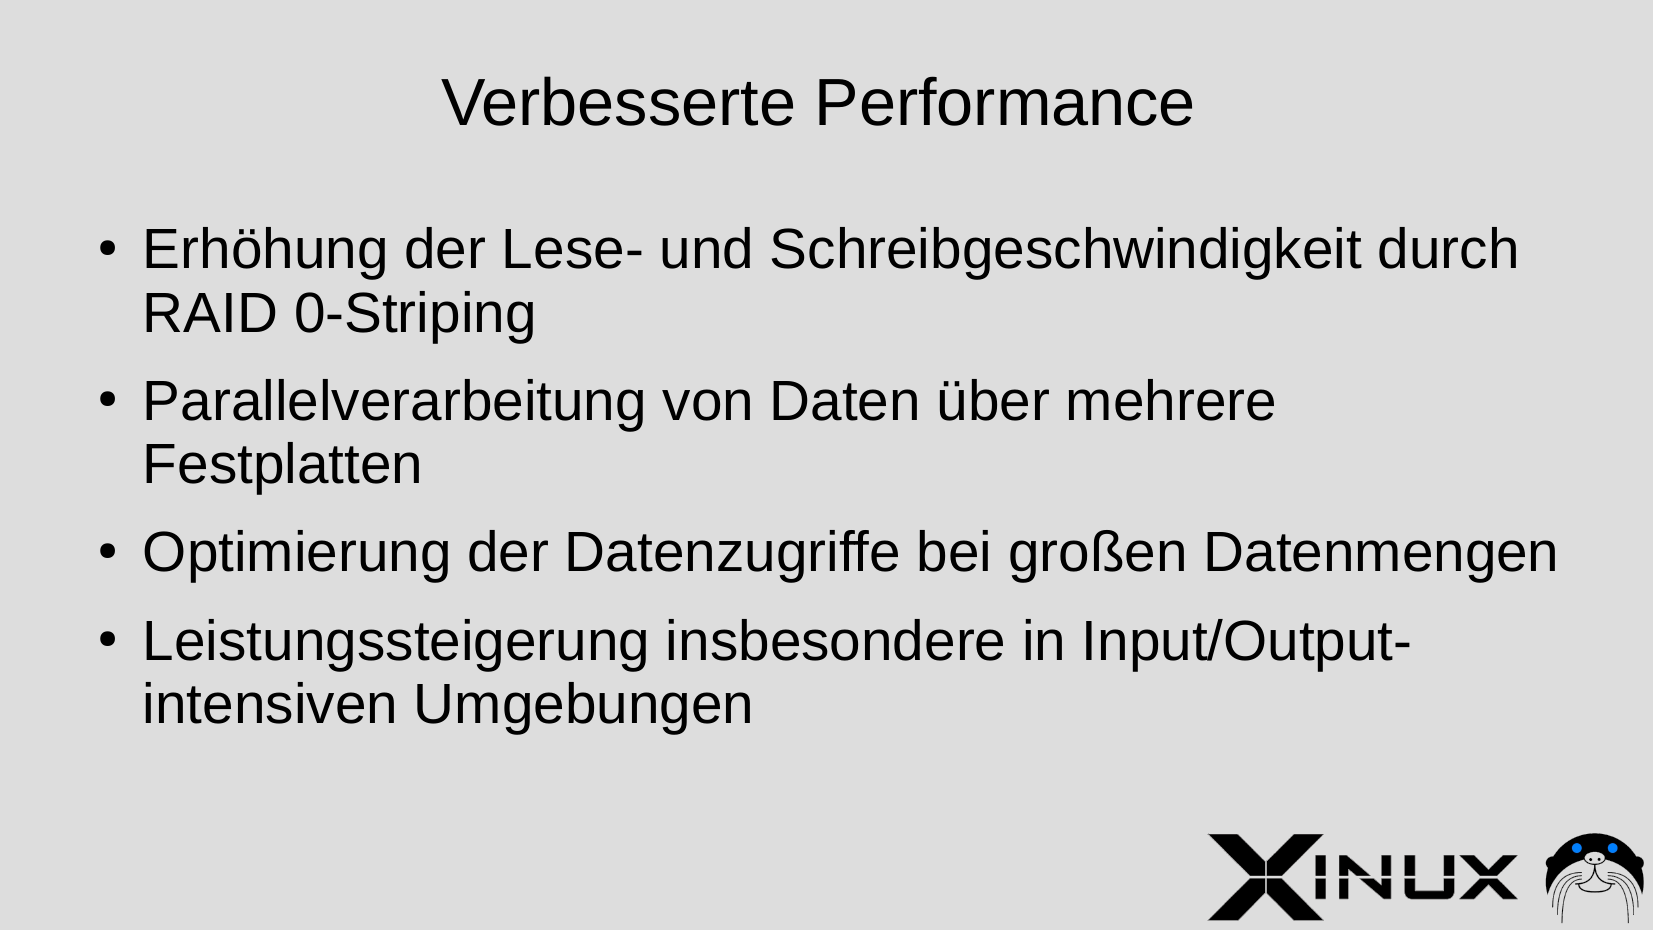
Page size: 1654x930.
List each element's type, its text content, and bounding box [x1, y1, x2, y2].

list Erhöhung der Lese- und Schreibgeschwindigkeit durch RAID 0-Striping Parallelverarbeitung von Daten über mehrere Festplatten Optimierung der Datenzugriffe bei großen Datenmengen Leistungssteigerung insbesondere in Input/Output-intensiven Umgebungen [82, 217, 1571, 757]
title Verbesserte Performance [75, 24, 1563, 181]
picture [1200, 824, 1650, 930]
